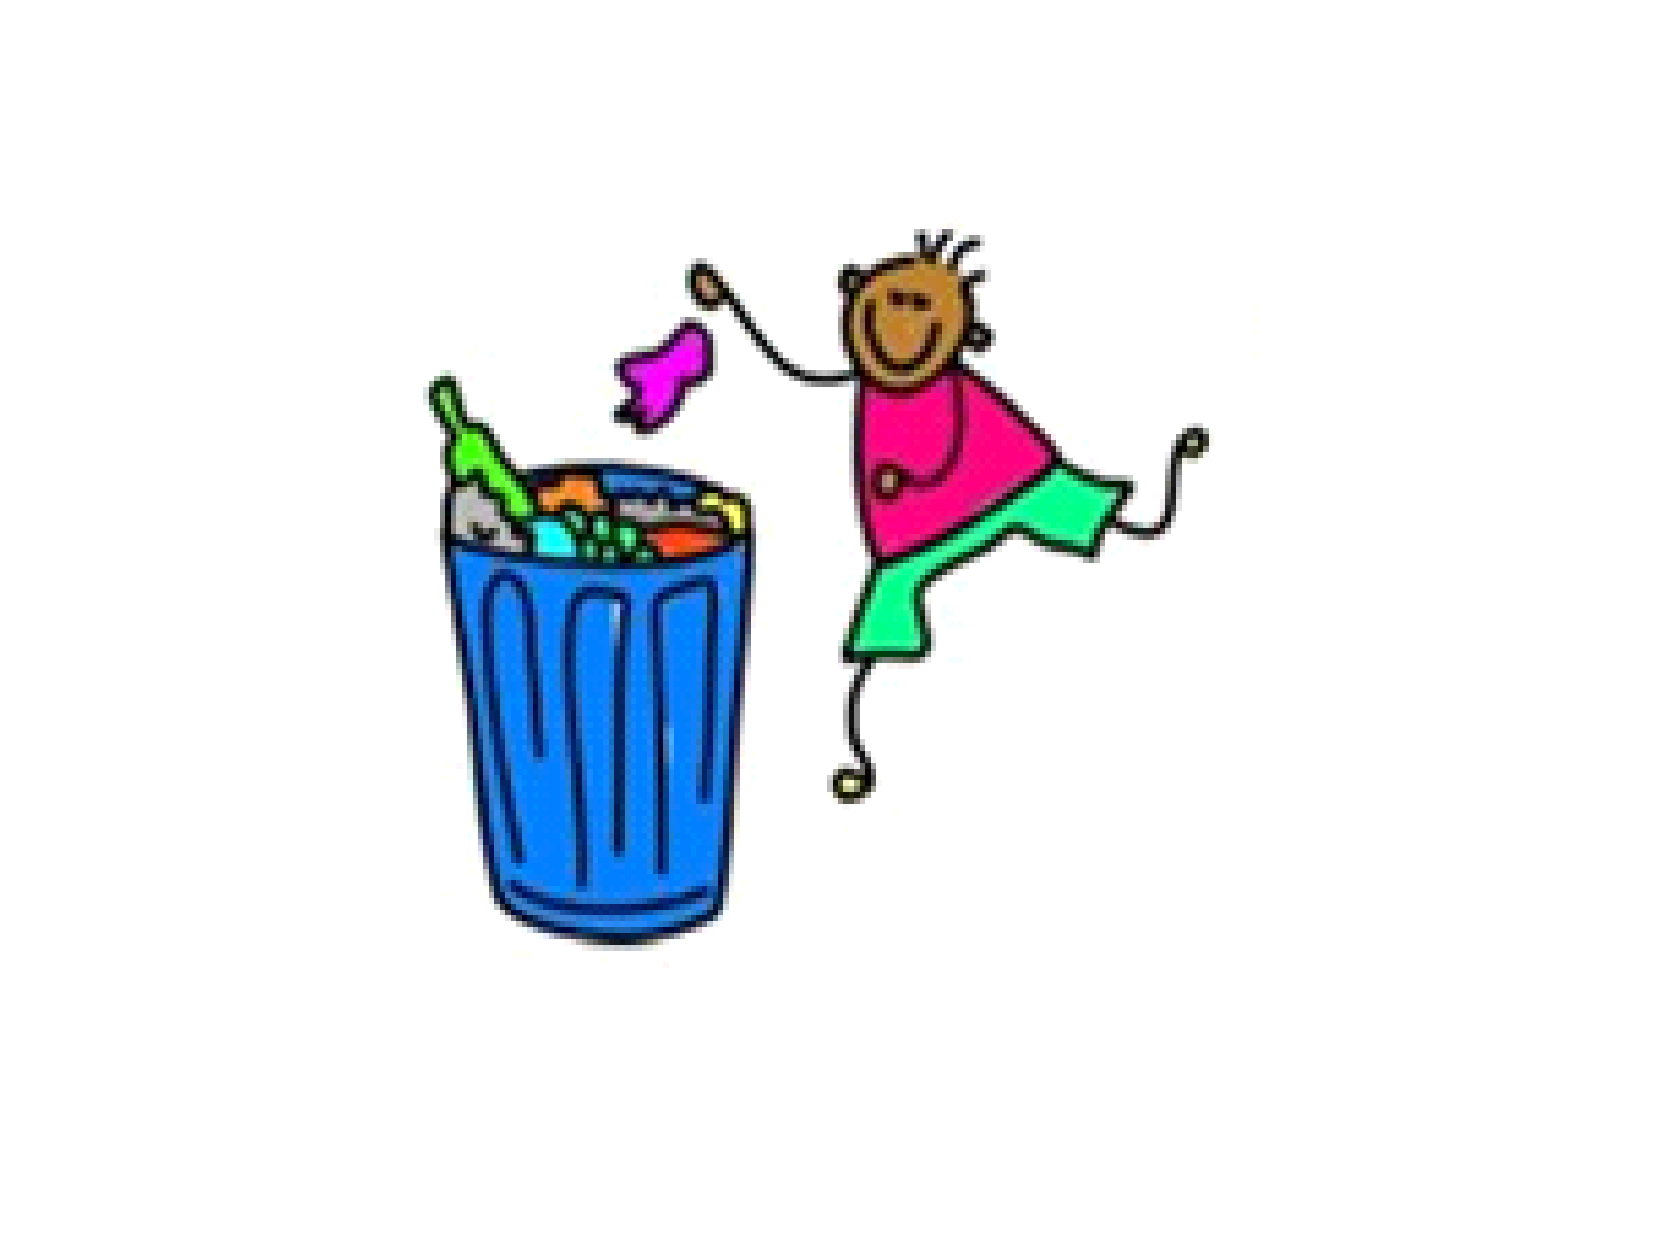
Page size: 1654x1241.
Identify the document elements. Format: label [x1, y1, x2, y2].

picture [413, 200, 1264, 1004]
